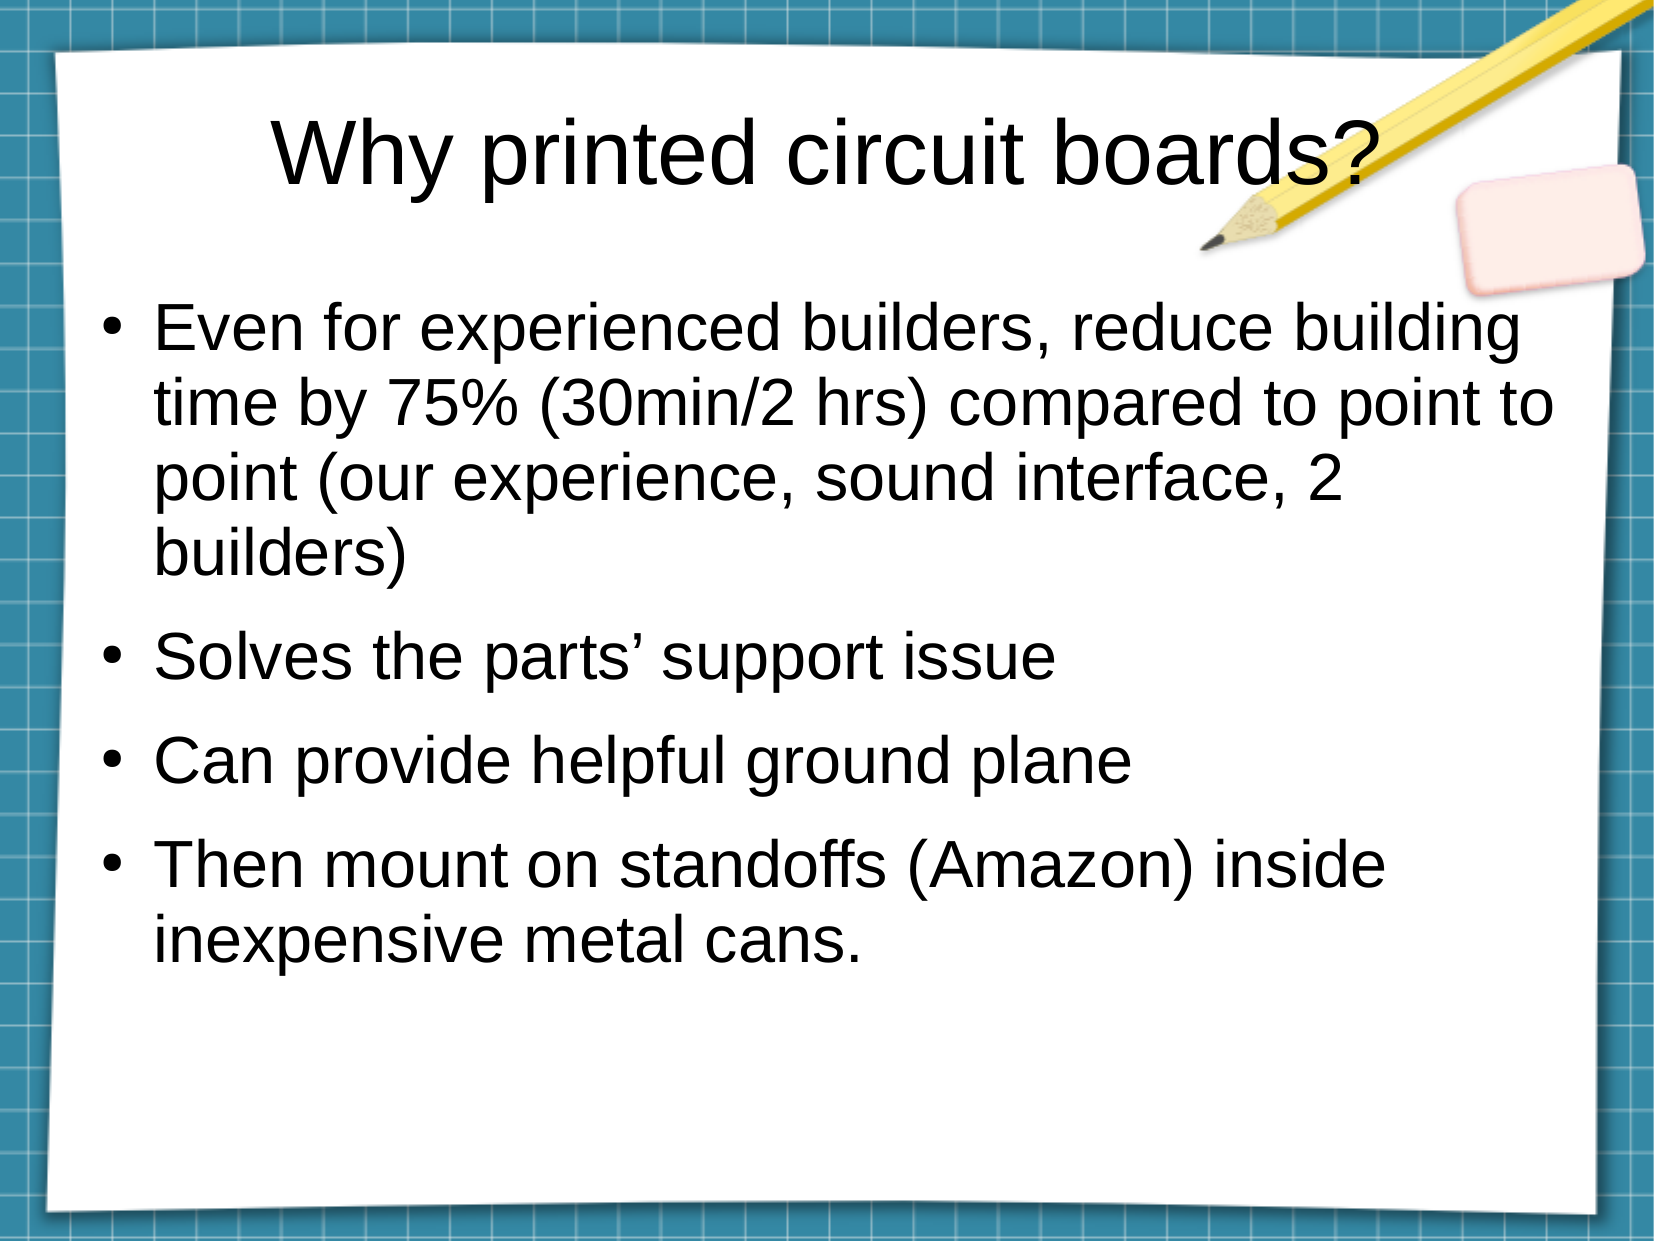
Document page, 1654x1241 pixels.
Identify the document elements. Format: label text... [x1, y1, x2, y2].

list Even for experienced builders, reduce building time by 75% (30min/2 hrs) compared to point to point (our experience, sound interface, 2 builders) Solves the parts’ support issue Can provide helpful ground plane Then mount on standoffs (Amazon) inside inexpensive metal cans. [82, 290, 1571, 1010]
picture [0, 0, 1654, 1241]
title Why printed circuit boards? [82, 49, 1571, 257]
